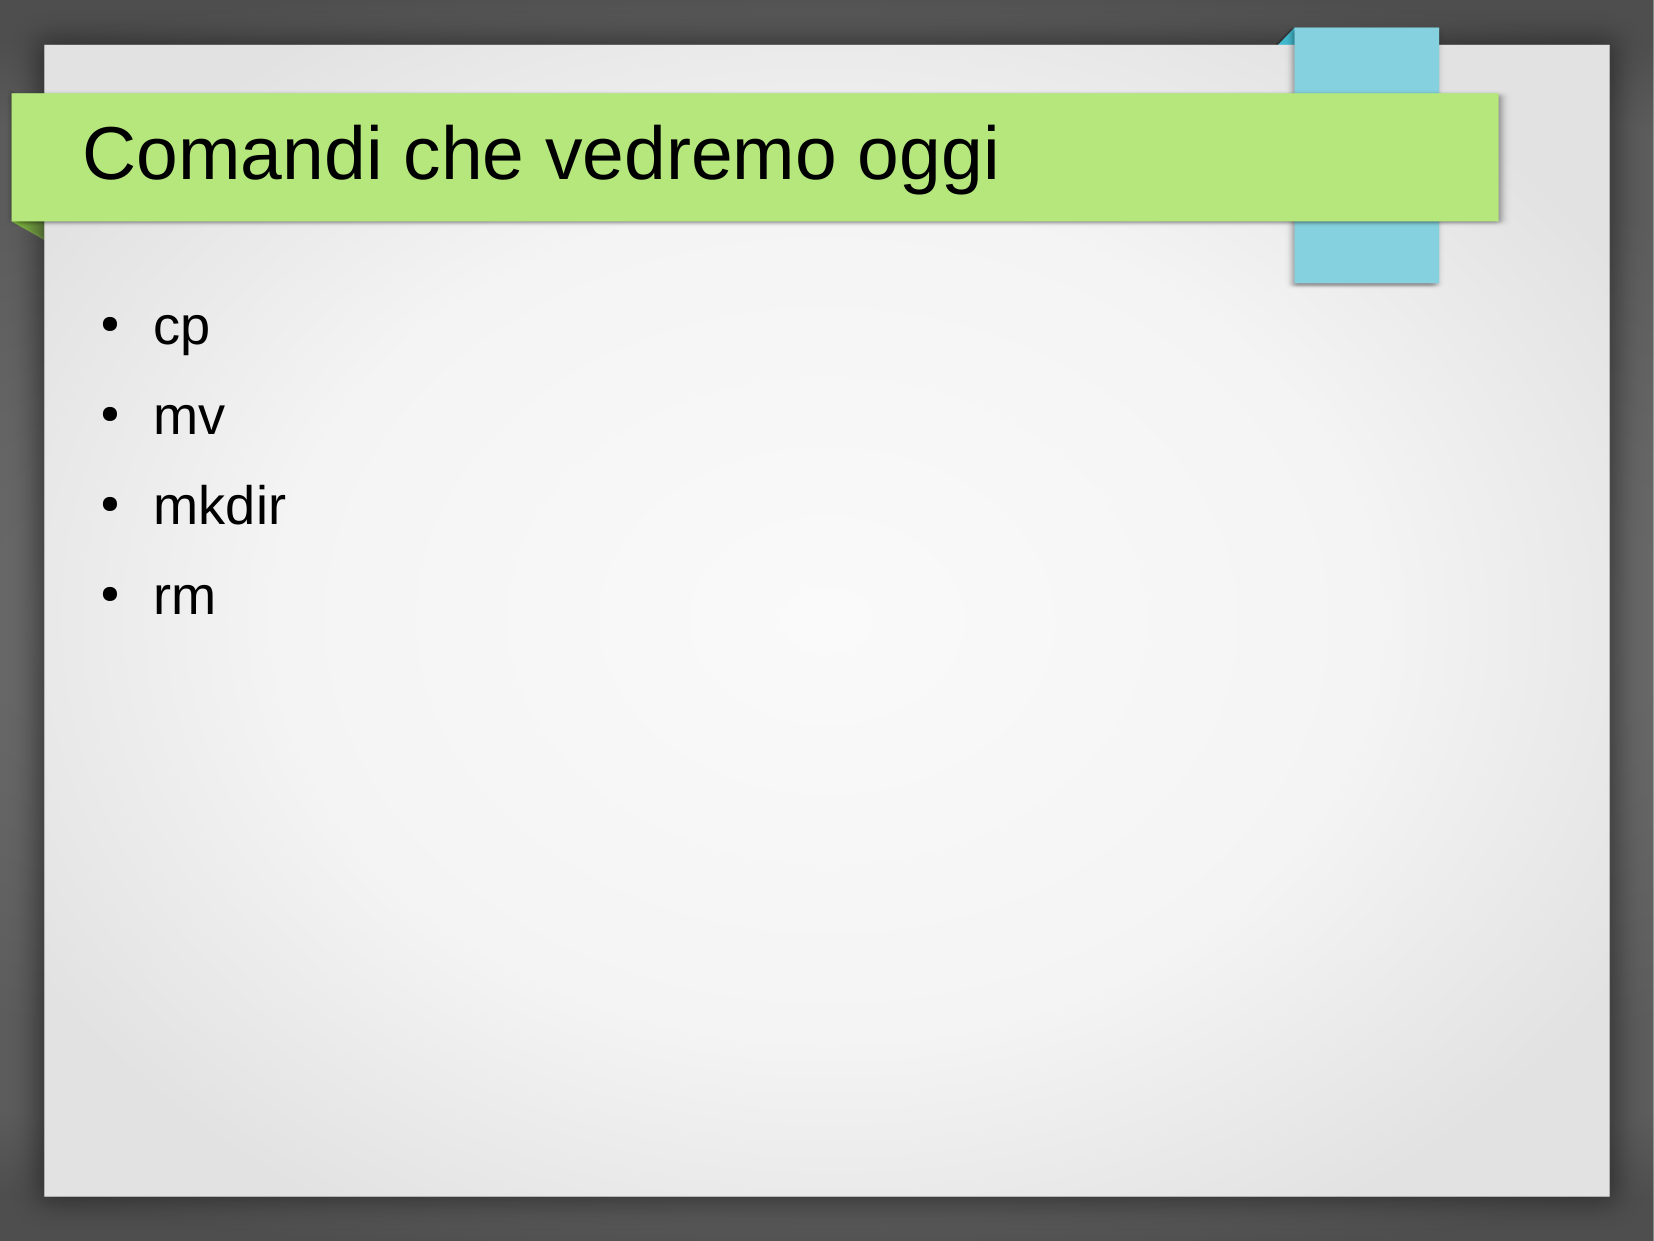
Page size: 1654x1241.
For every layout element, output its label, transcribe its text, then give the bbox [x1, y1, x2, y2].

list cp mv mkdir rm [82, 295, 1571, 1015]
picture [0, 0, 1654, 1241]
title Comandi che vedremo oggi [82, 94, 1264, 213]
